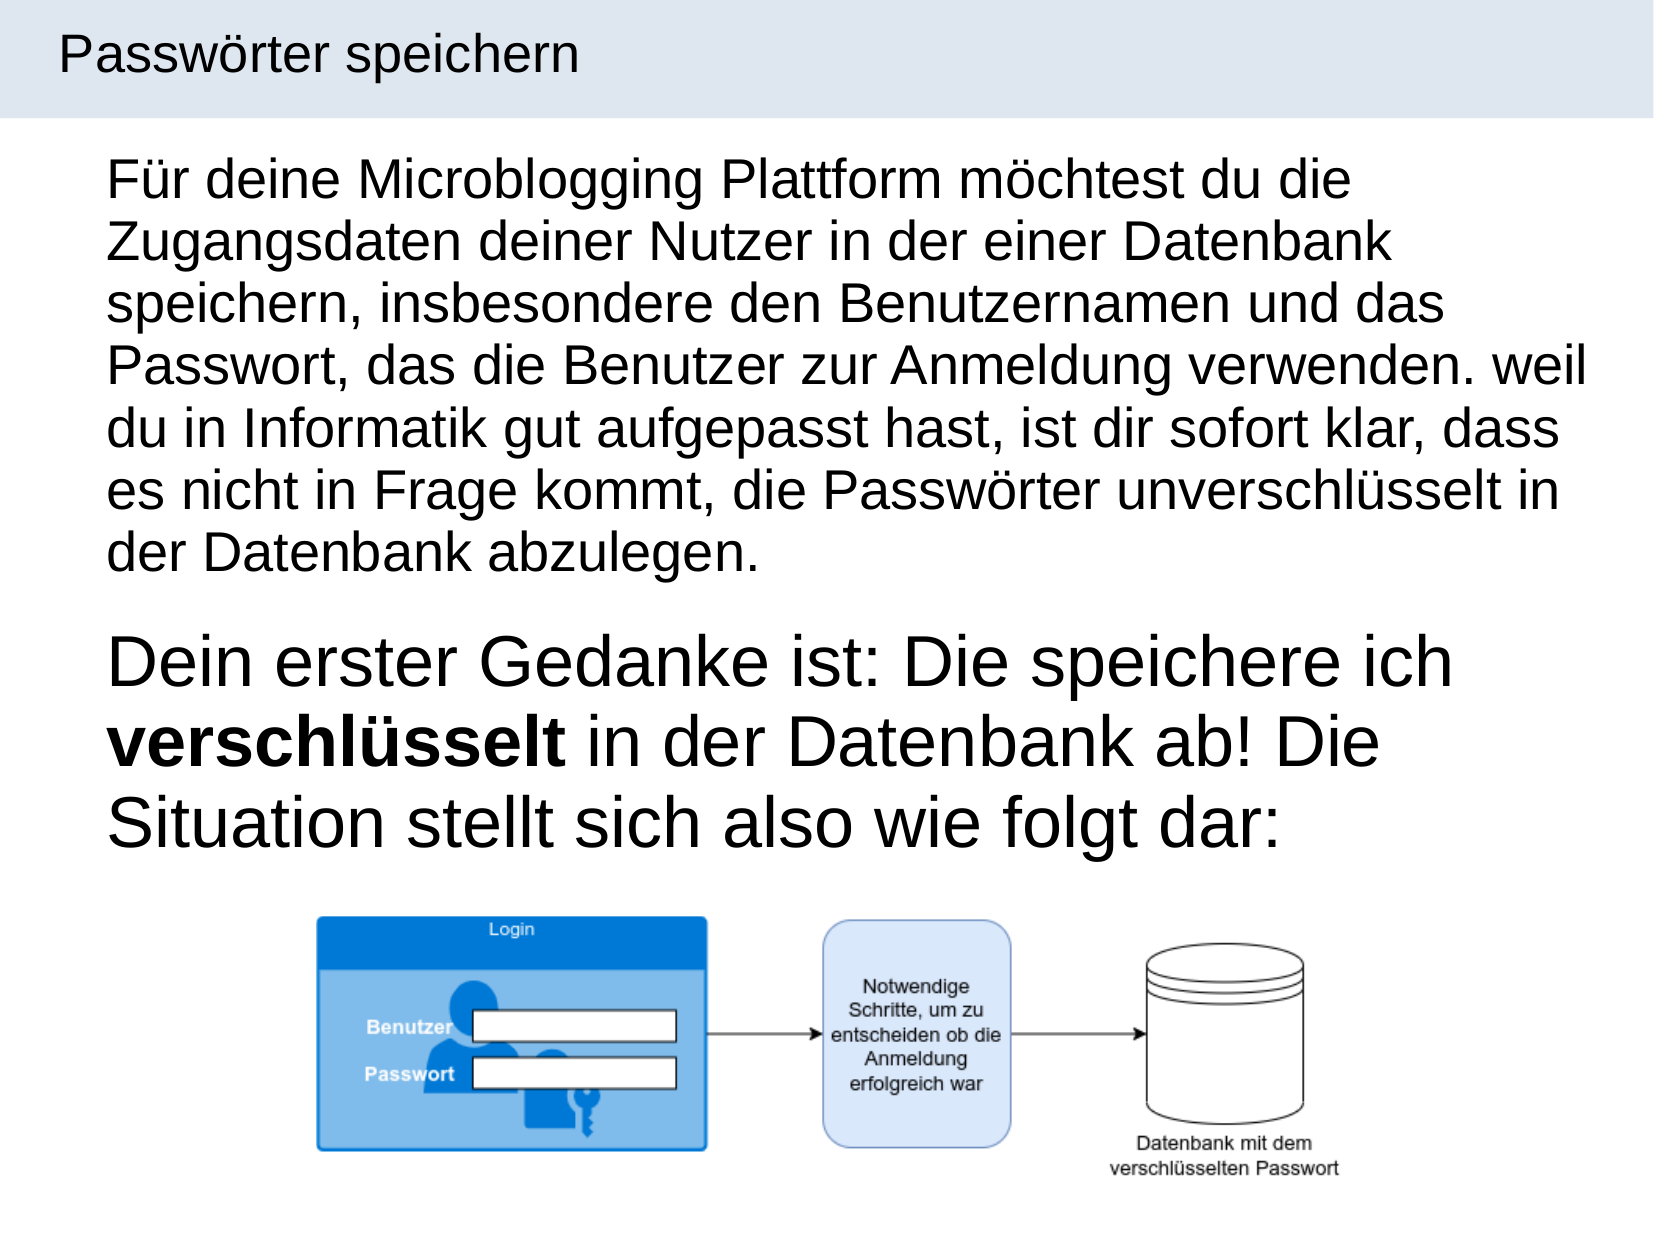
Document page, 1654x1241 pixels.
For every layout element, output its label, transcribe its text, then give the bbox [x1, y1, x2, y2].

picture [316, 915, 1359, 1180]
title Passwörter speichern [59, 19, 1548, 89]
list Für deine Microblogging Plattform möchtest du die Zugangsdaten deiner Nutzer in der einer Datenbank speichern, insbesondere den Benutzernamen und das Passwort, das die Benutzer zur Anmeldung verwenden. weil du in Informatik gut aufgepasst hast, ist dir sofort klar, dass es nicht in Frage kommt, die Passwörter unverschlüsselt in der Datenbank abzulegen. Dein erster Gedanke ist: Die speichere ich verschlüsselt in der Datenbank ab! Die Situation stellt sich also wie folgt dar: [106, 147, 1595, 867]
